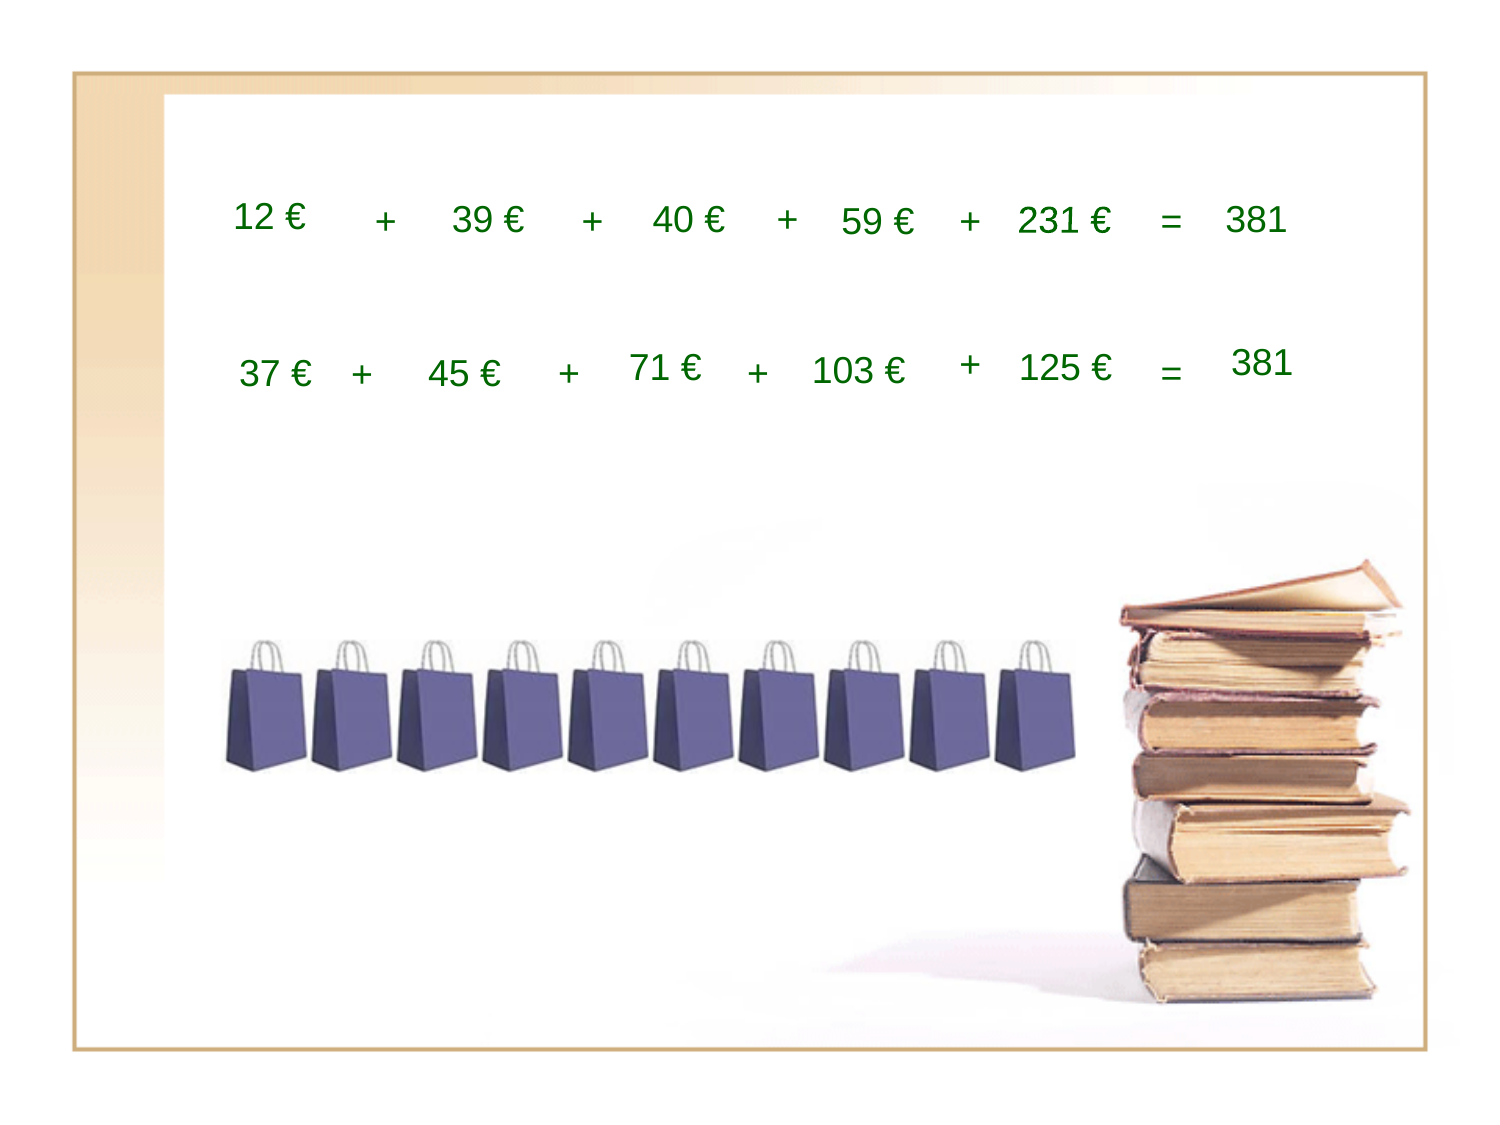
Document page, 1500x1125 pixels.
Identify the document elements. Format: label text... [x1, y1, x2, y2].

text_box 40 € [637, 187, 756, 249]
text_box + [944, 332, 993, 394]
text_box 45 € [413, 341, 532, 402]
text_box 381 [1216, 330, 1335, 392]
text_box 231 € [1001, 187, 1134, 249]
text_box 125 € [1003, 335, 1134, 396]
text_box + [336, 342, 384, 403]
text_box = [1145, 188, 1193, 250]
text_box 37 € [224, 341, 343, 402]
text_box + [360, 188, 408, 250]
text_box + [732, 341, 780, 402]
picture [0, 0, 1500, 1125]
text_box 381 [1210, 187, 1329, 249]
text_box 71 € [614, 335, 733, 396]
text_box + [944, 188, 993, 250]
text_box 12 € [218, 184, 337, 246]
text_box 103 € [797, 338, 928, 400]
text_box = [1145, 341, 1193, 402]
text_box + [543, 341, 591, 402]
text_box + [566, 188, 615, 250]
text_box 59 € [826, 188, 944, 250]
text_box + [761, 187, 809, 249]
text_box 39 € [437, 187, 556, 249]
